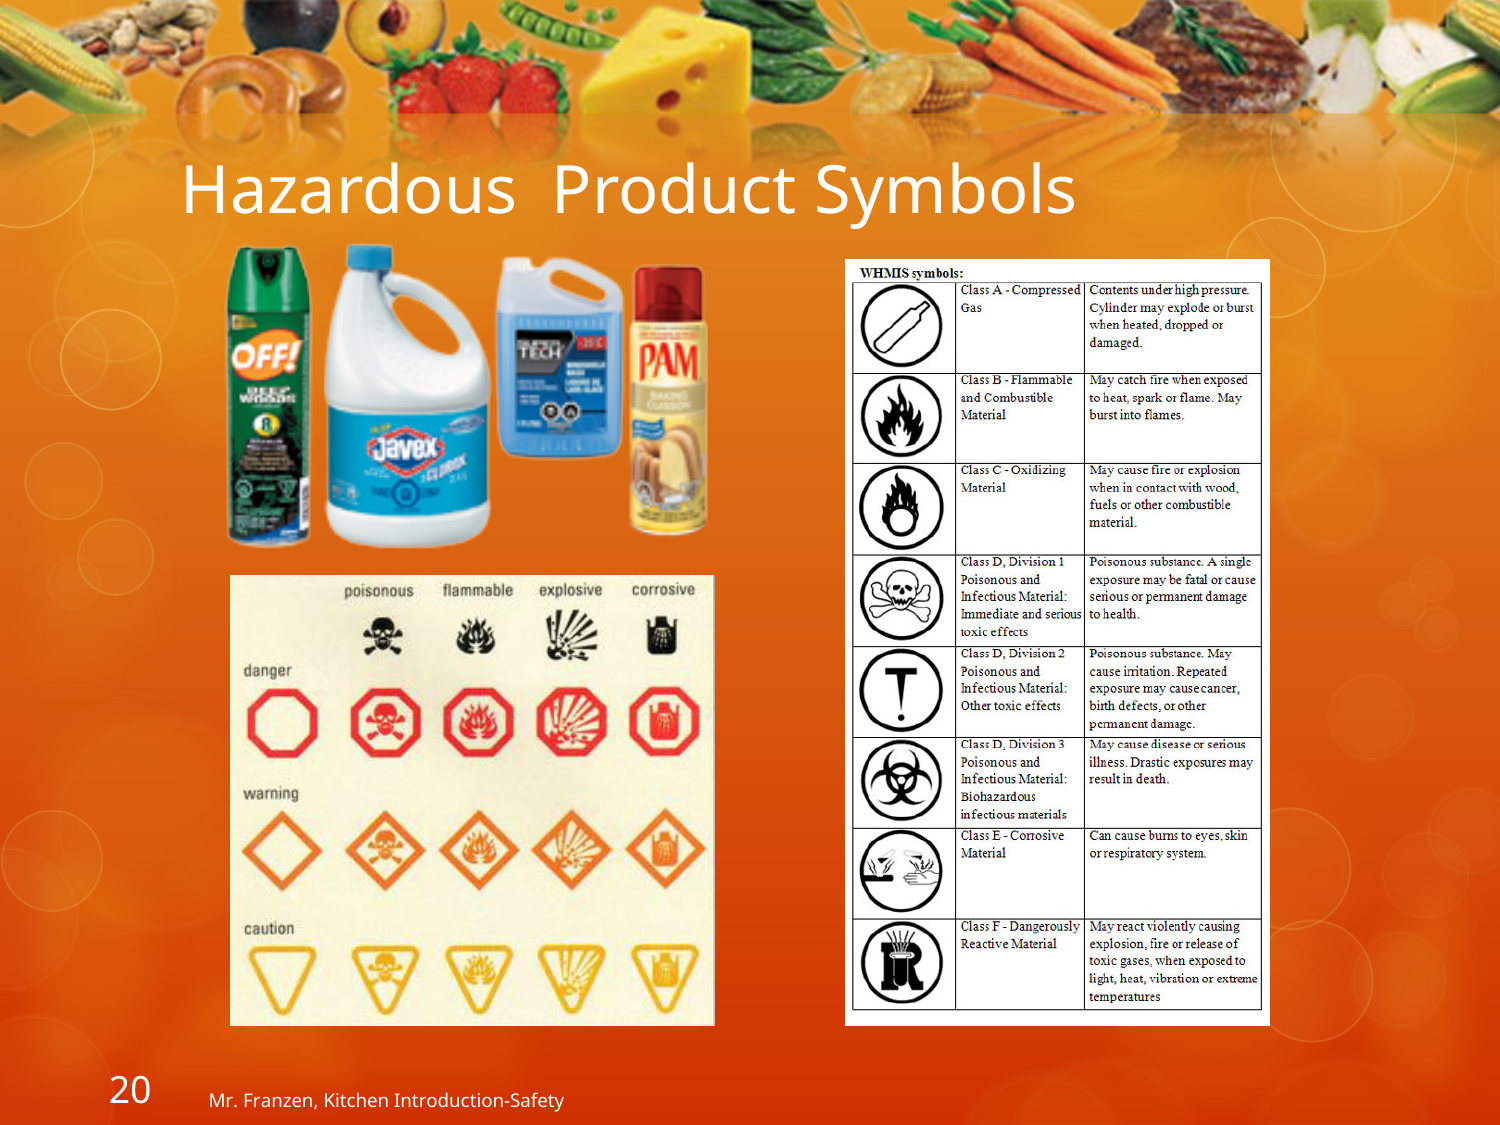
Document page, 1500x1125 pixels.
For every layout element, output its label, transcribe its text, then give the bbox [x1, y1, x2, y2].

text_box <number> [93, 1058, 194, 1119]
text_box Mr. Franzen, Kitchen Introduction-Safety [194, 1058, 1057, 1119]
picture [0, 0, 1500, 1125]
title Hazardous Product Symbols [165, 110, 1335, 263]
